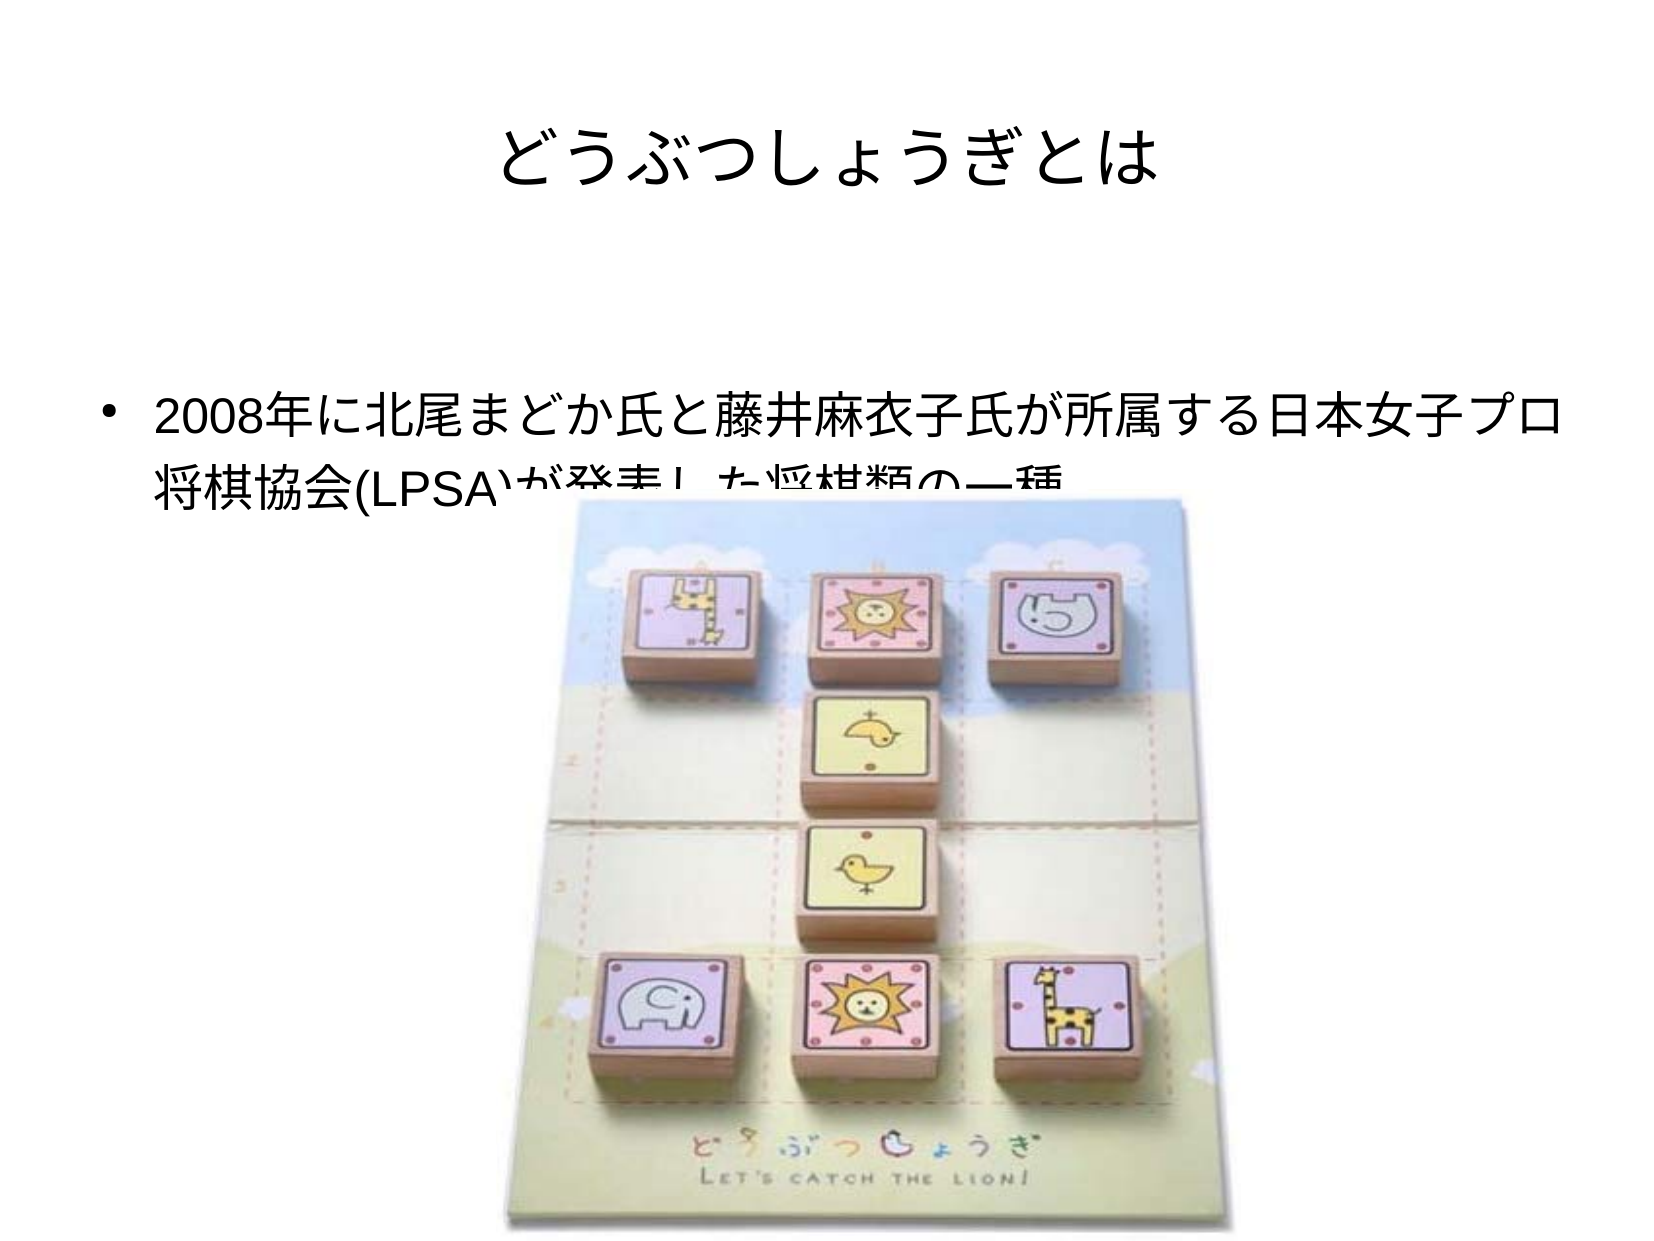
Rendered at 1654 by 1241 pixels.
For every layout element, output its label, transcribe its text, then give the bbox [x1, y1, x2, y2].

list 2008年に北尾まどか氏と藤井麻衣子氏が所属する日本女子プロ将棋協会(LPSA)が発表した将棋類の一種 [82, 290, 1571, 1109]
picture [496, 489, 1241, 1241]
title どうぶつしょうぎとは [82, 49, 1571, 257]
